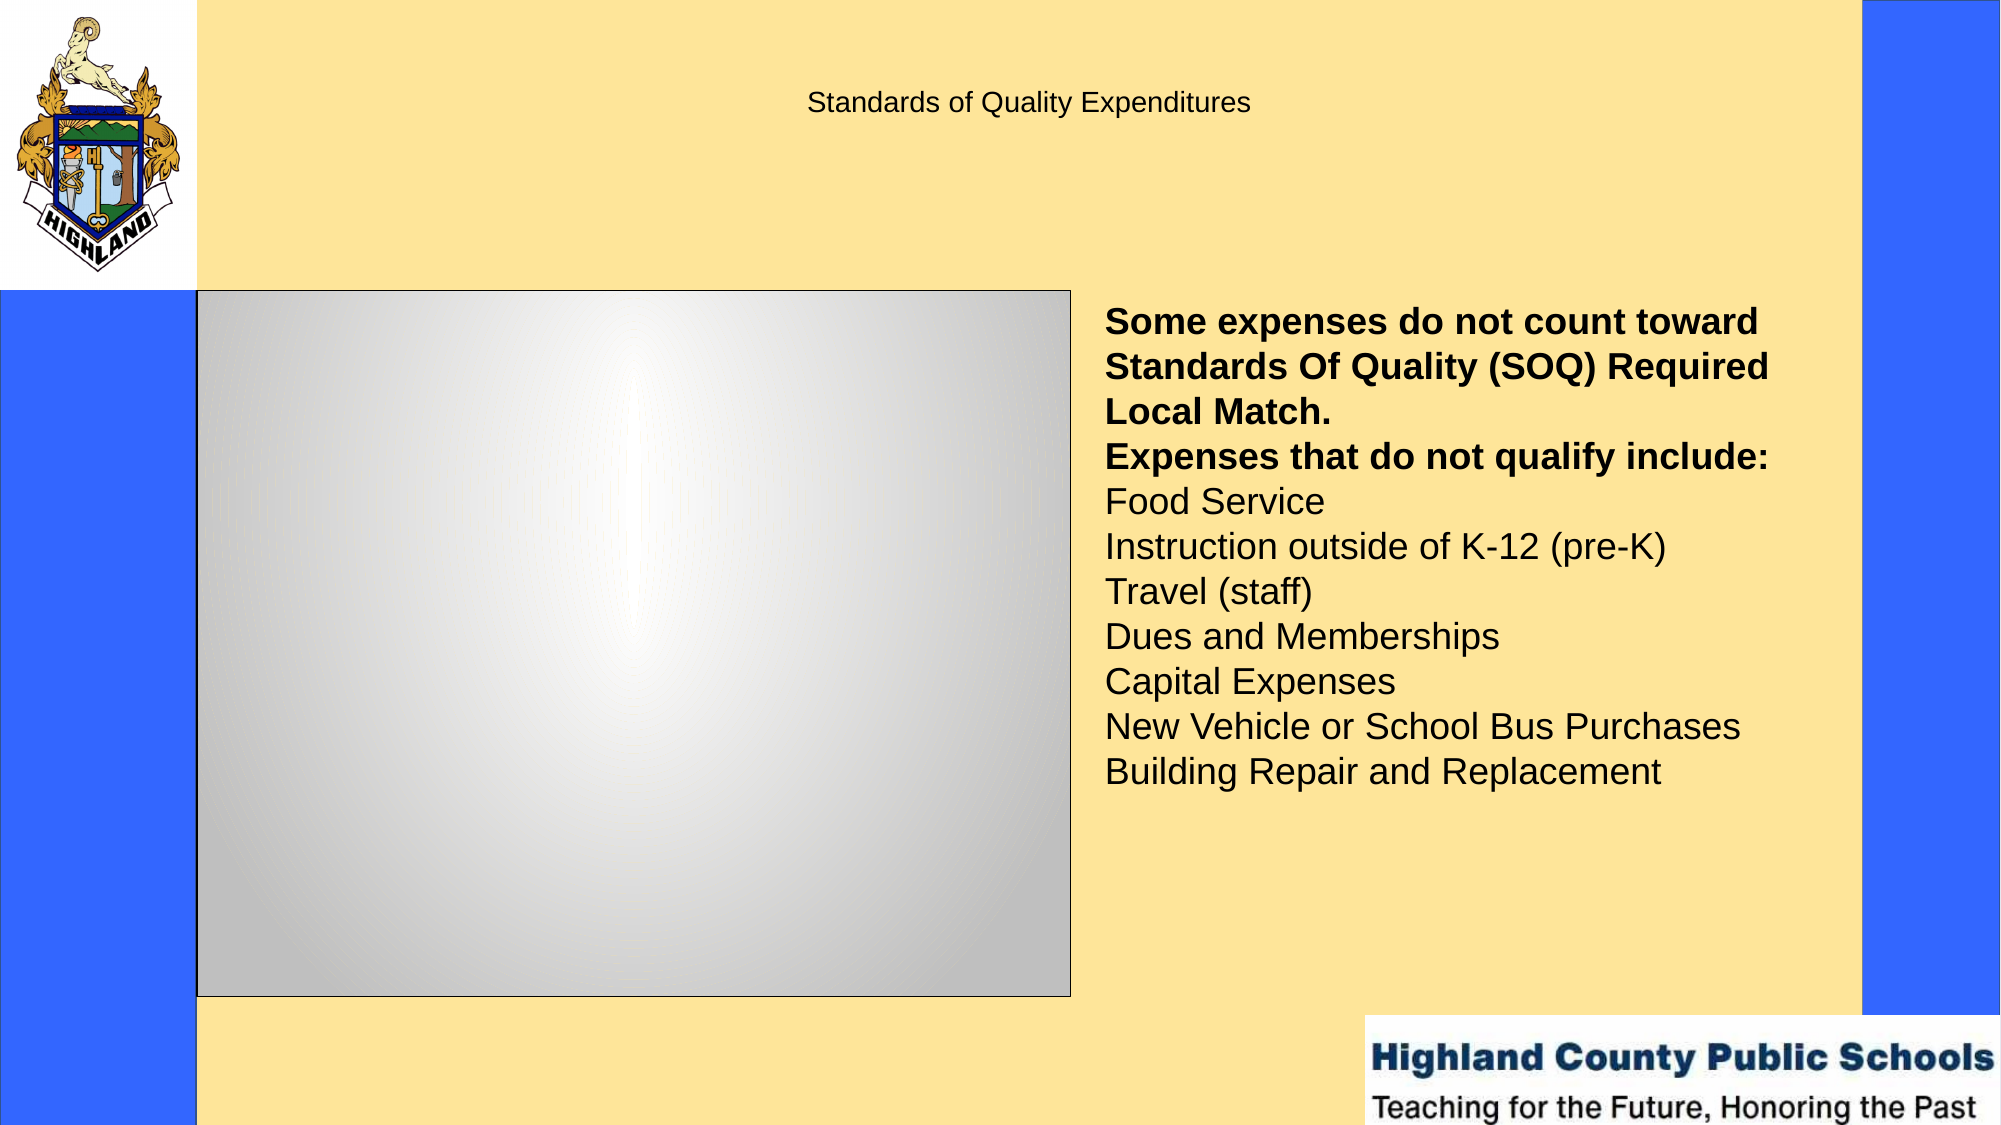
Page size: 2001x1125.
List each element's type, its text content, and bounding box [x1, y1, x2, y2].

list Some expenses do not count toward Standards Of Quality (SOQ) Required Local Match. Expenses that do not qualify include: Food Service Instruction outside of K-12 (pre-K) Travel (staff) Dues and Memberships Capital Expenses New Vehicle or School Bus Purchases Building Repair and Replacement [1071, 289, 1863, 1004]
chart [196, 289, 1072, 998]
picture [0, 0, 197, 290]
picture [1365, 1015, 2000, 1125]
title Standards of Quality Expenditures [196, 76, 1863, 289]
